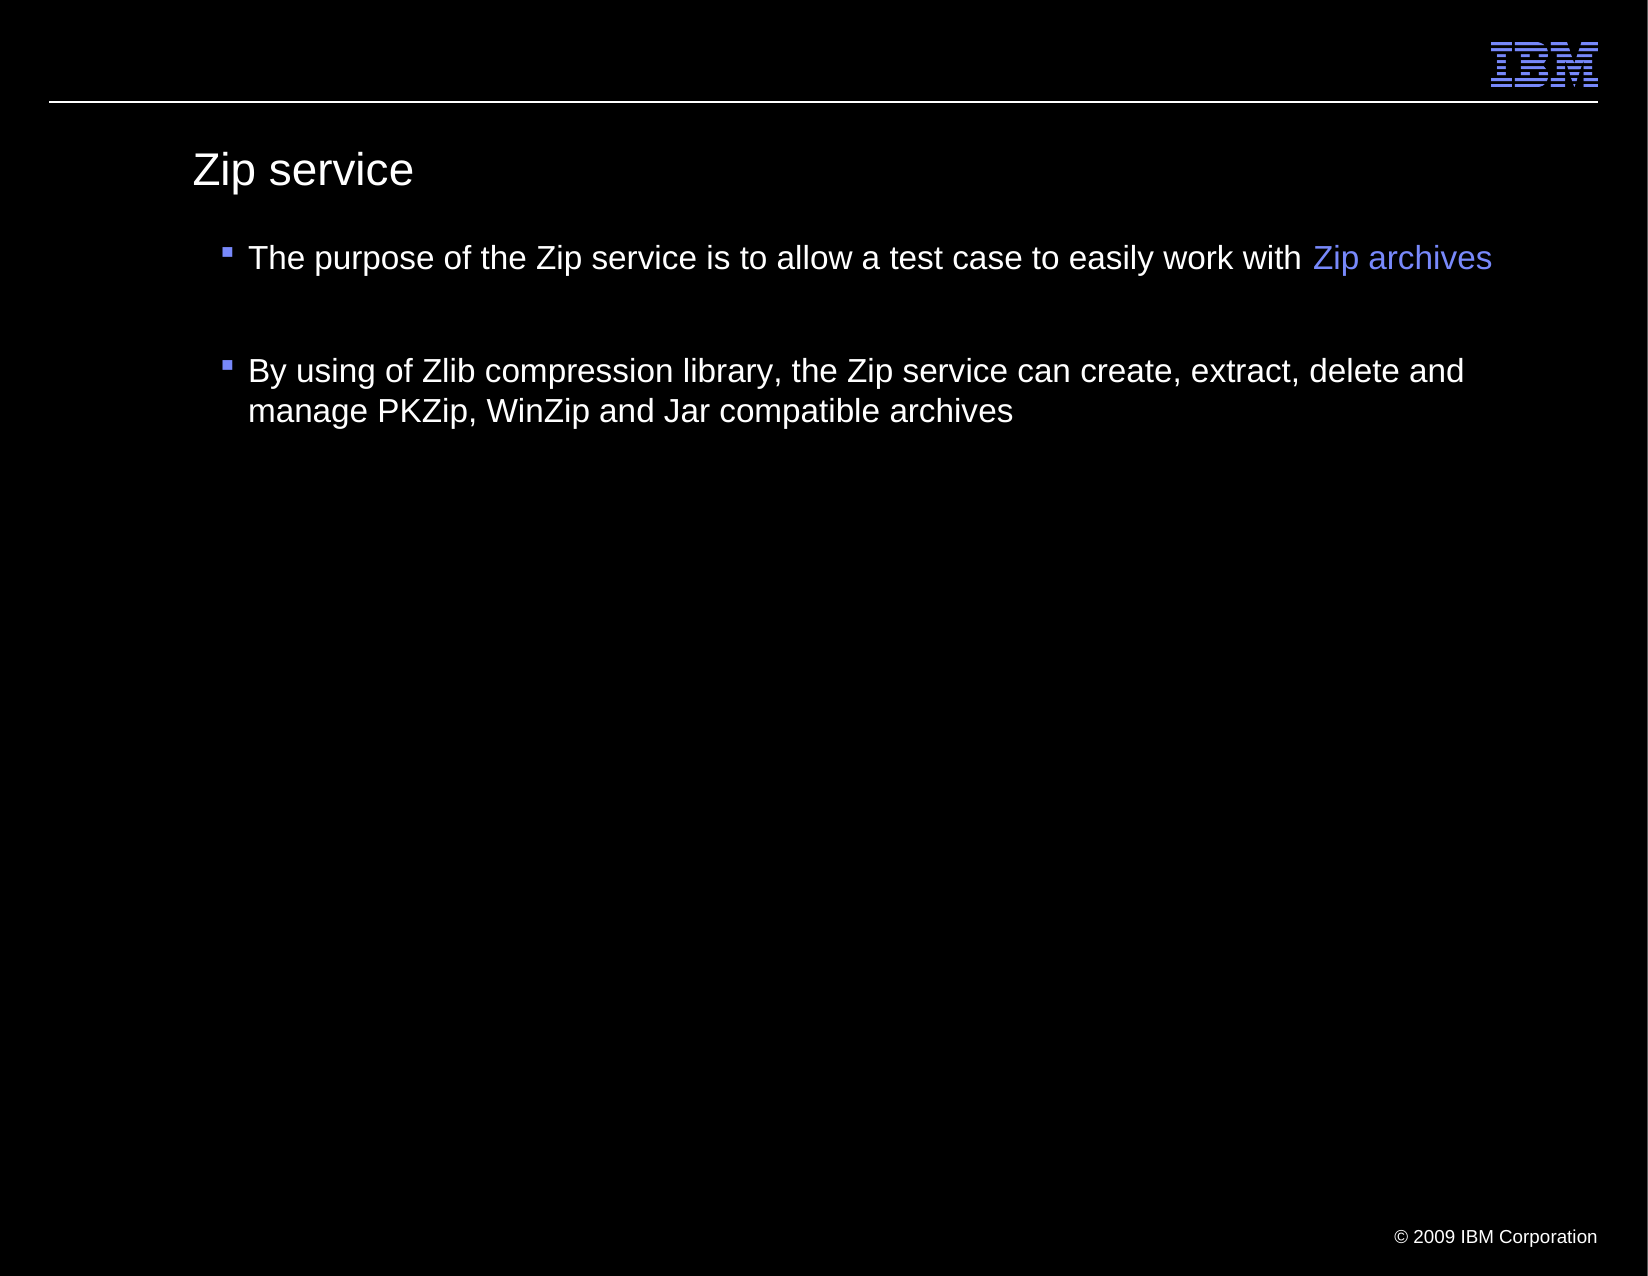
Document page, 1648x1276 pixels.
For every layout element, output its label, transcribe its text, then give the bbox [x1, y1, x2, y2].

picture [1491, 42, 1598, 87]
title Zip service [175, 137, 1648, 231]
text_box The purpose of the Zip service is to allow a test case to easily work with Zip archives By using of Zlib compression library, the Zip service can create, extract, delete and manage PKZip, WinZip and Jar compatible archives [219, 236, 1570, 522]
